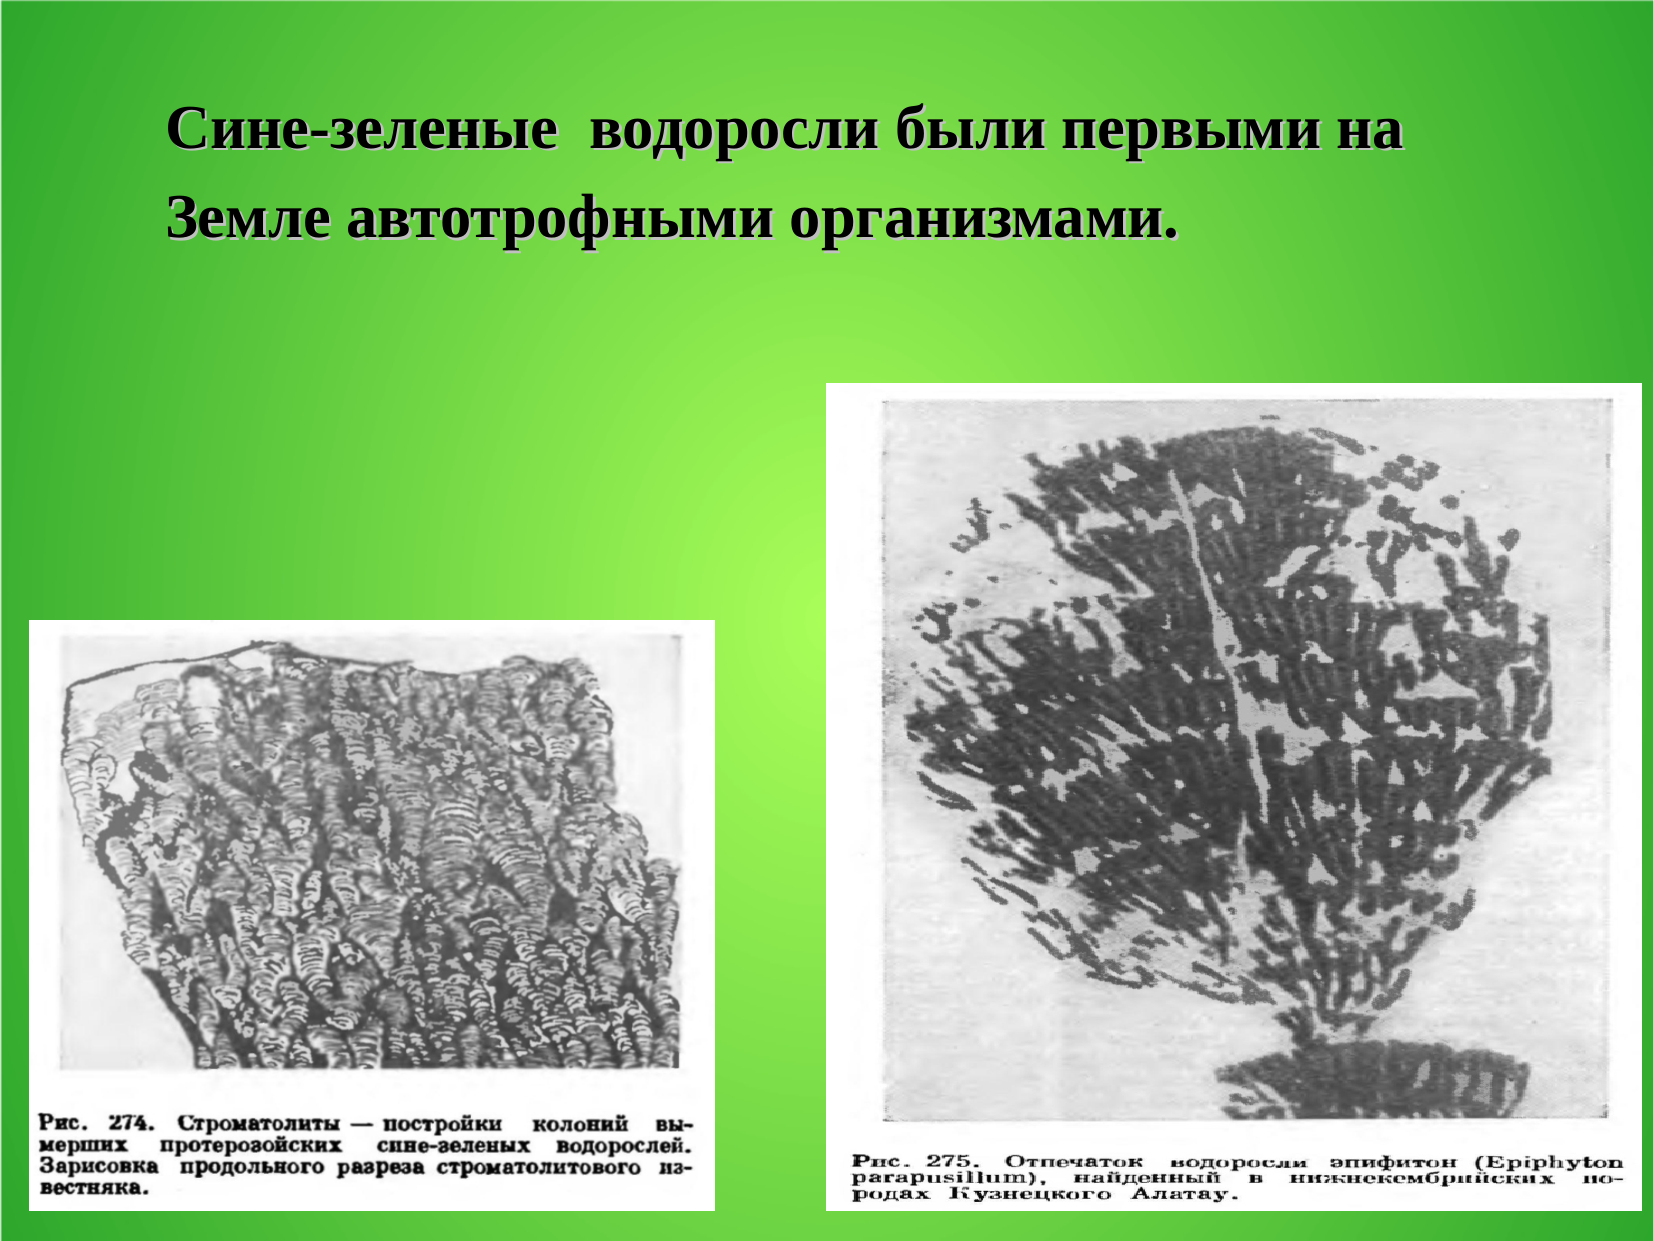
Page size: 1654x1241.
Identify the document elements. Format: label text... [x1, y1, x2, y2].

text_box Сине-зеленые водоросли были первыми на Земле автотрофными организмами. [150, 78, 1501, 1034]
picture [0, 0, 1654, 1241]
